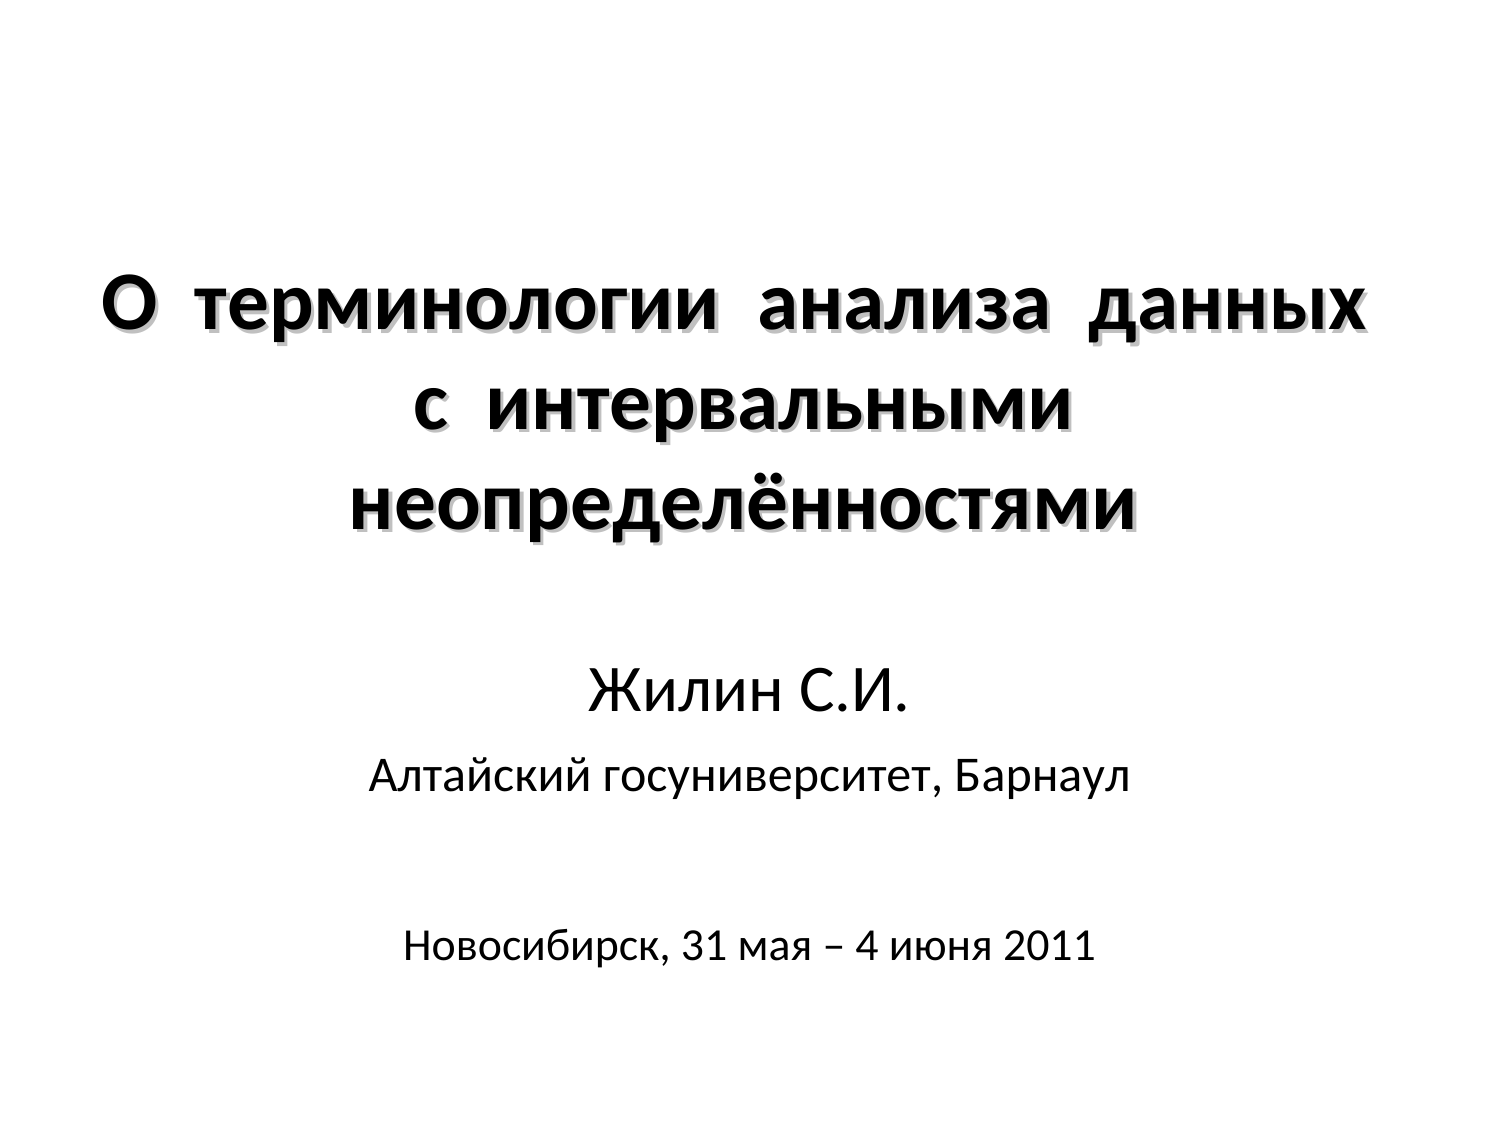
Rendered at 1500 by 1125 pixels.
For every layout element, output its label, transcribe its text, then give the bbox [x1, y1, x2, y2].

text_box Жилин С.И. Алтайский госуниверситет, Барнаул Новосибирск, 31 мая – 4 июня 2011 [225, 667, 1276, 926]
text_box О терминологии анализа данных с интервальными неопределённостями [21, 226, 1466, 667]
